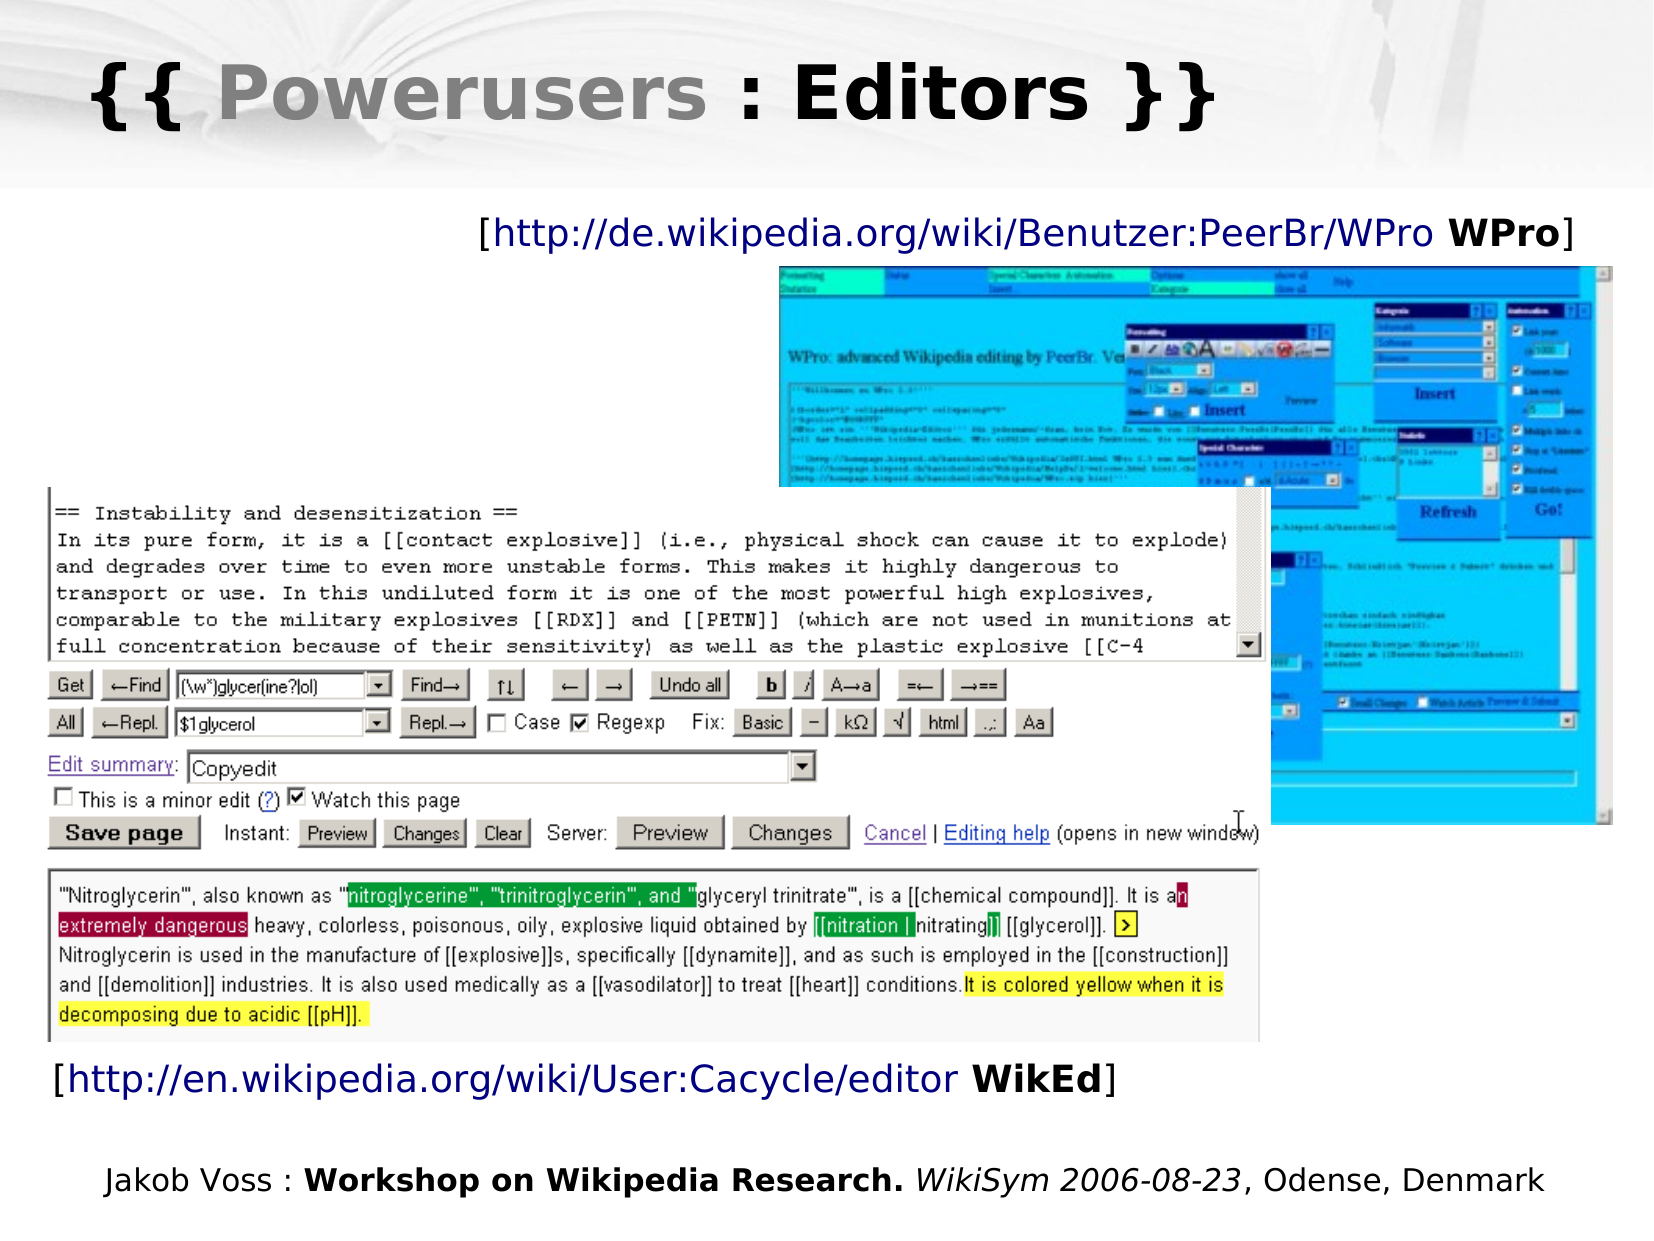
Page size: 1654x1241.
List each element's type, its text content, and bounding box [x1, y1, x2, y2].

text_box [http://de.wikipedia.org/wiki/Benutzer:PeerBr/WPro WPro] [112, 204, 1590, 263]
text_box [http://en.wikipedia.org/wiki/User:Cacycle/editor WikEd] [37, 1050, 1515, 1109]
title {{ Powerusers : Editors }} [82, 37, 1571, 151]
picture [0, 0, 1654, 188]
picture [37, 266, 1613, 1043]
